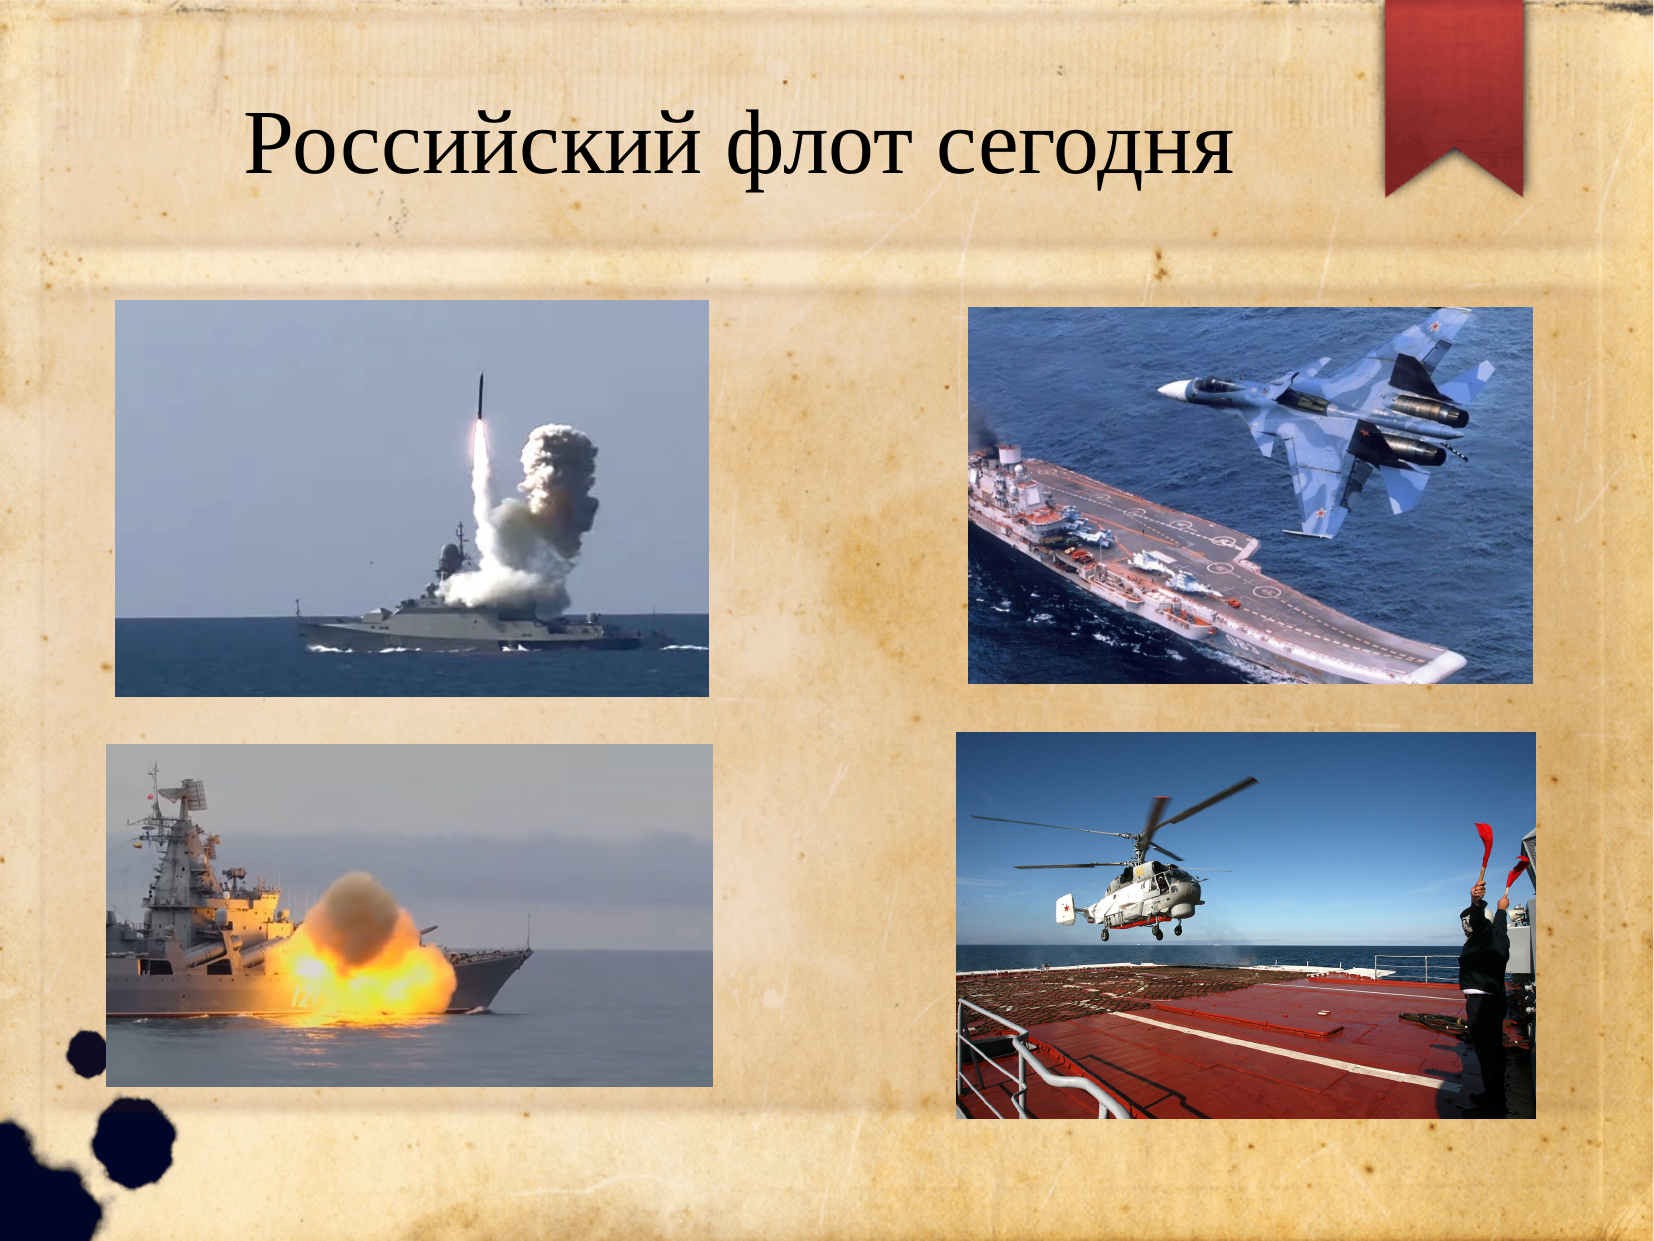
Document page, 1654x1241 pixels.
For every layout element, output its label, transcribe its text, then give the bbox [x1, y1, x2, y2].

list [921, 683, 1548, 1075]
title Российский флот сегодня [82, 49, 1347, 237]
picture [0, 0, 1654, 1241]
